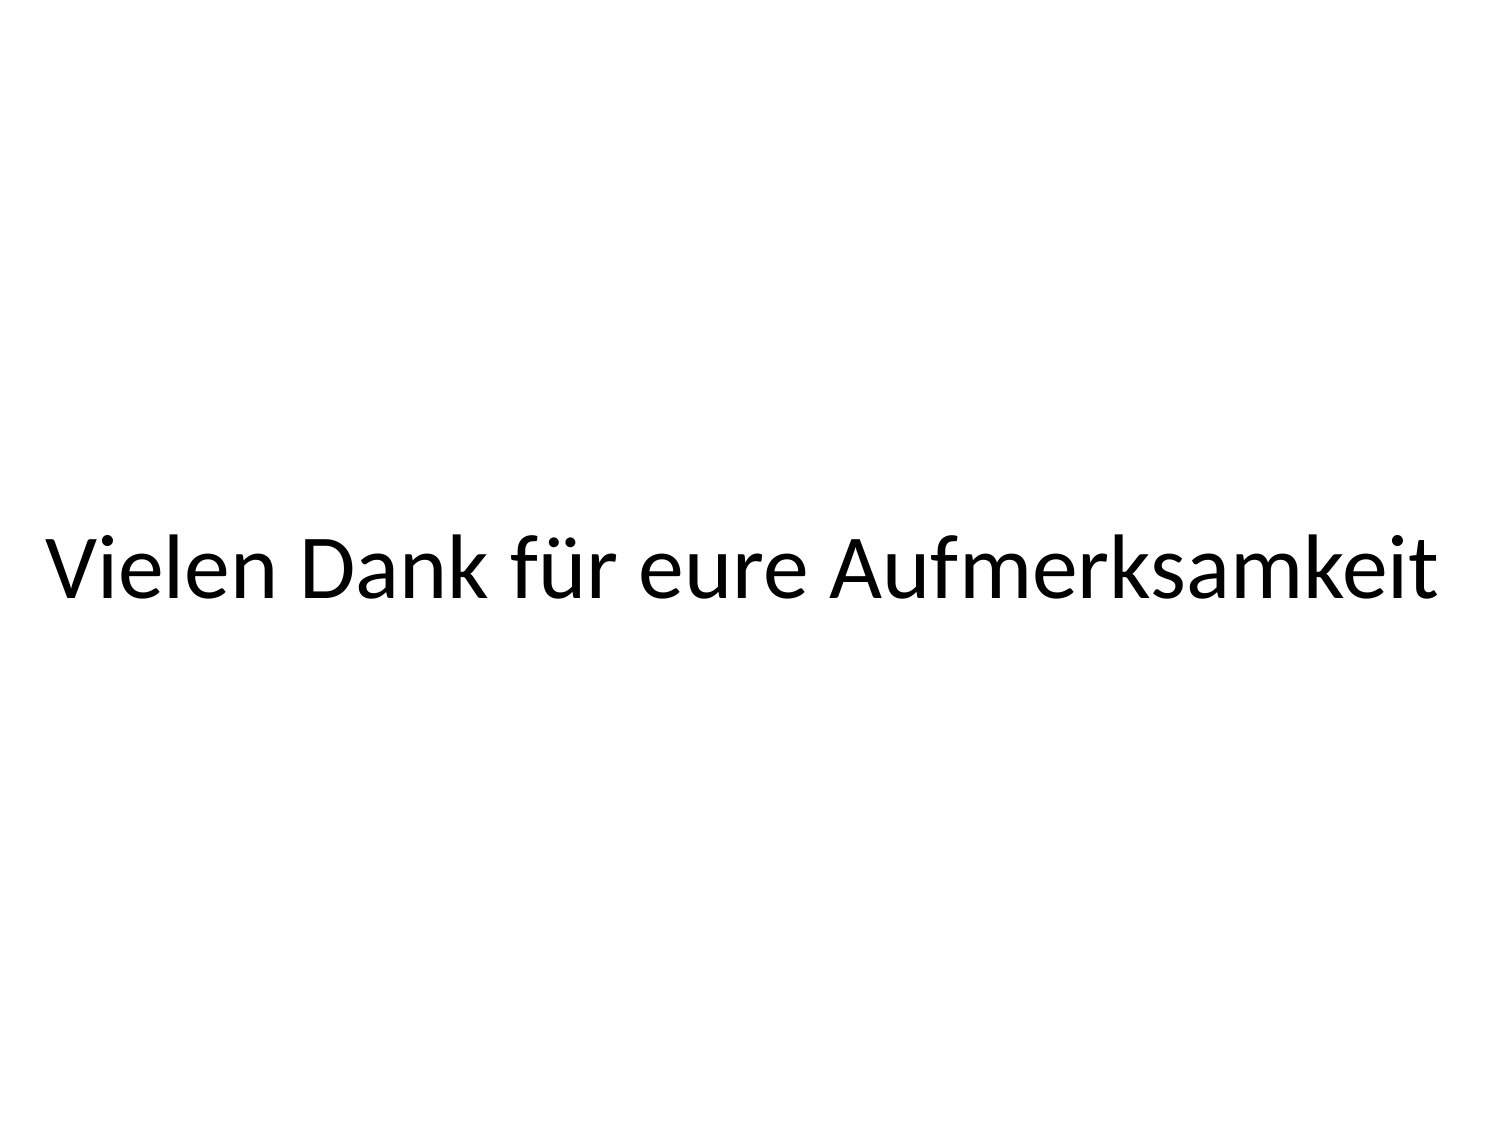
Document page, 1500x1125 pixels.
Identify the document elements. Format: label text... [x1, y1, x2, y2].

text_box Vielen Dank für eure Aufmerksamkeit [30, 499, 1470, 626]
